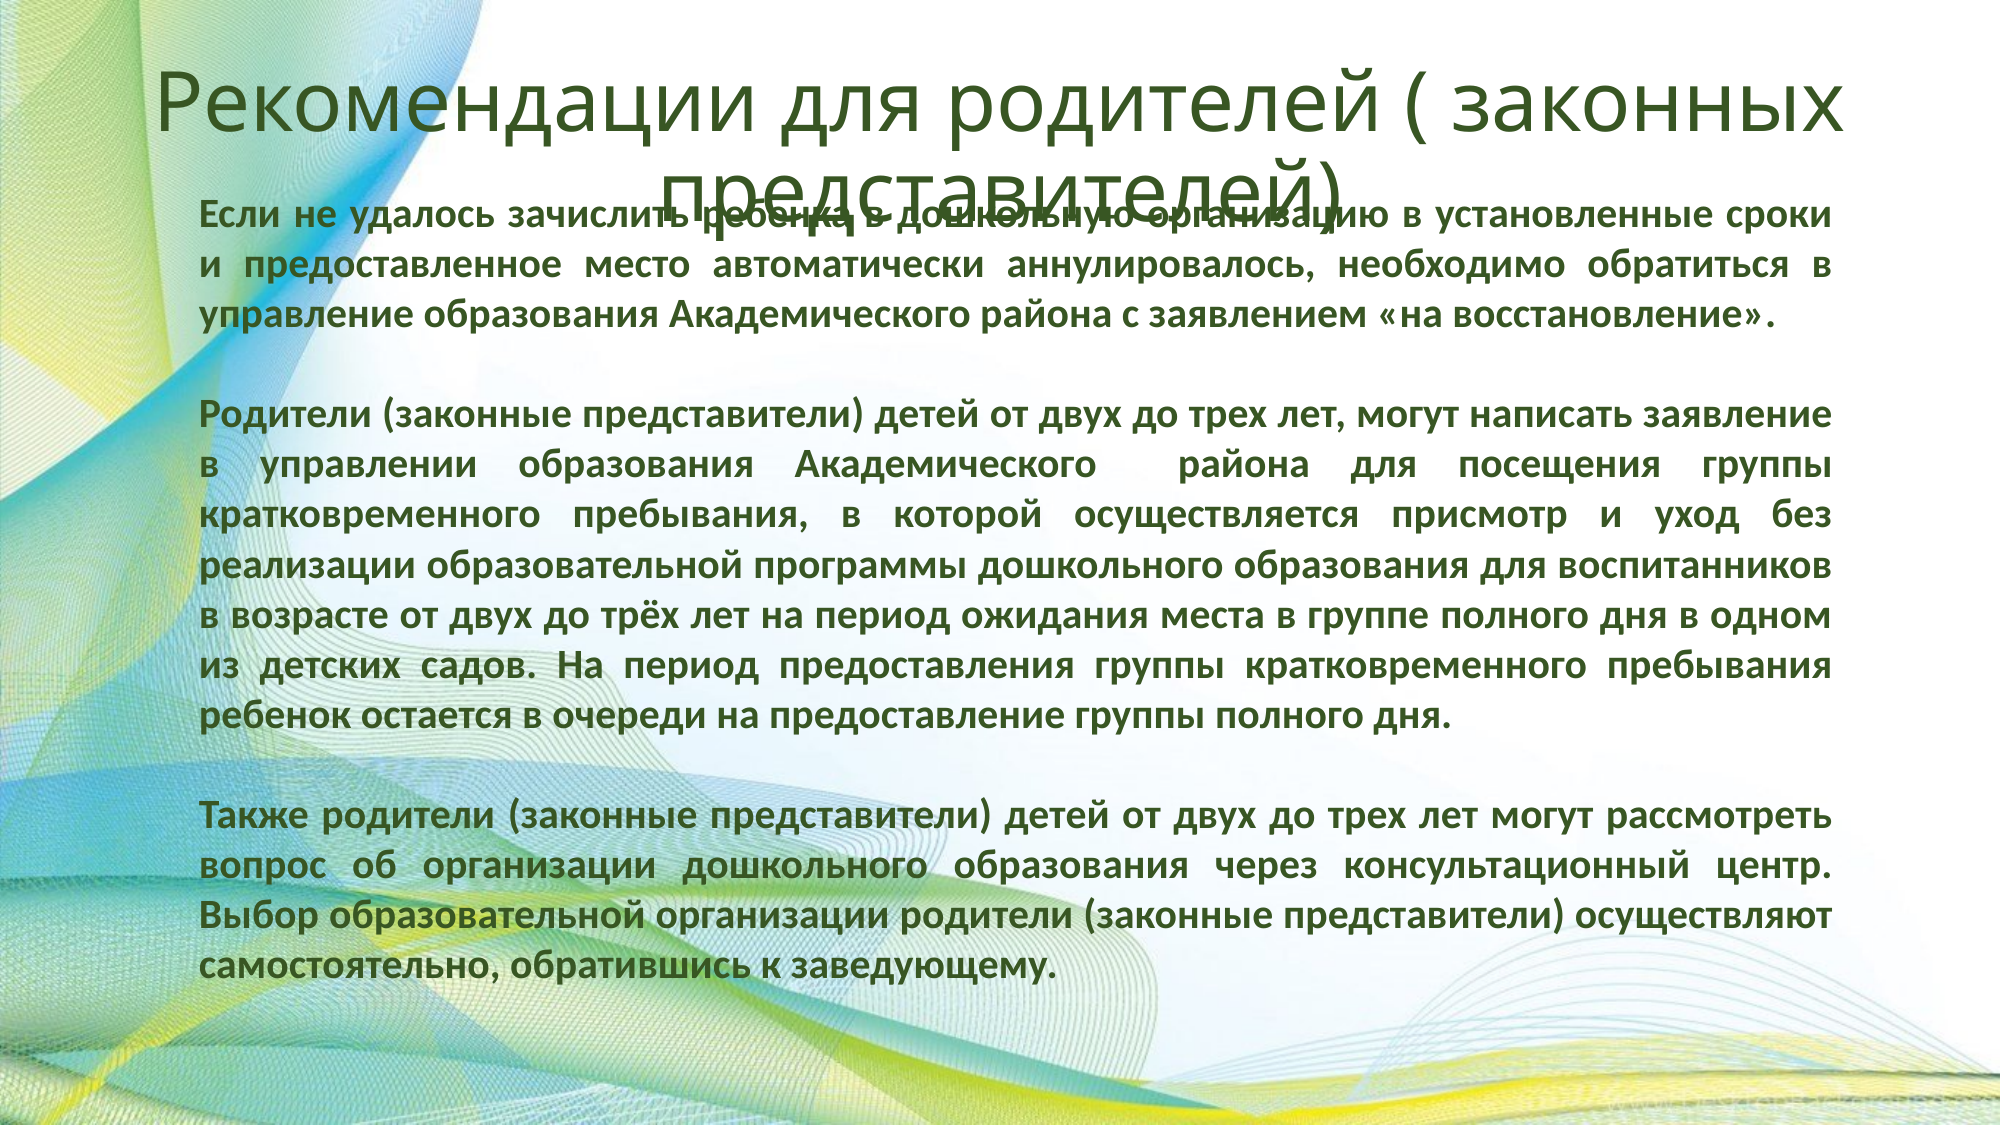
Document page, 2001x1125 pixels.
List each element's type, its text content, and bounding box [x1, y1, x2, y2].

text_box Если не удалось зачислить ребенка в дошкольную организацию в установленные сроки и предоставленное место автоматически аннулировалось, необходимо обратиться в управление образования Академического района с заявлением «на восстановление». Родители (законные представители) детей от двух до трех лет, могут написать заявление в управлении образования Академического района для посещения группы кратковременного пребывания, в которой осуществляется присмотр и уход без реализации образовательной программы дошкольного образования для воспитанников в возрасте от двух до трёх лет на период ожидания места в группе полного дня в одном из детских садов. На период предоставления группы кратковременного пребывания ребенок остается в очереди на предоставление группы полного дня. Также родители (законные представители) детей от двух до трех лет могут рассмотреть вопрос об организации дошкольного образования через консультационный центр. Выбор образовательной организации родители (законные представители) осуществляют самостоятельно, обратившись к заведующему. [183, 178, 1849, 1044]
subtitle Рекомендации для родителей ( законных представителей) [120, 52, 1880, 169]
picture [0, 0, 2000, 1125]
